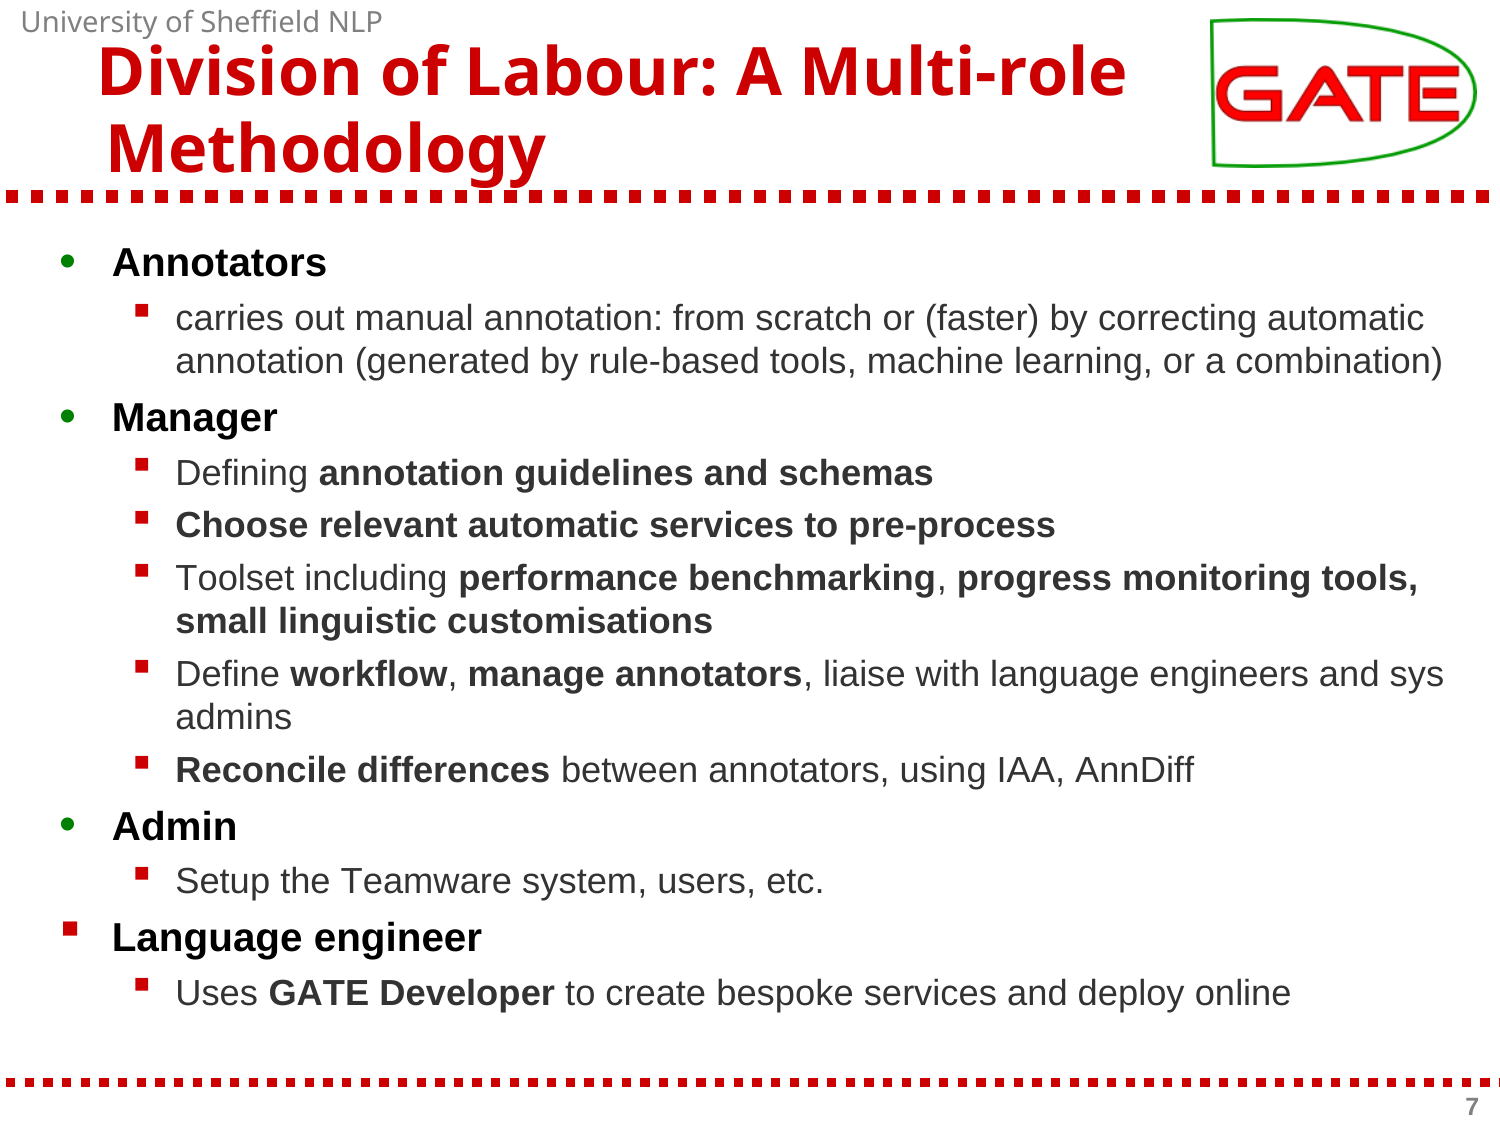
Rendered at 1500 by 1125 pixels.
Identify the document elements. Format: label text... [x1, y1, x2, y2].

title Division of Labour: A Multi-role Methodology [0, 23, 1280, 198]
picture [1210, 18, 1477, 168]
list Annotators carries out manual annotation: from scratch or (faster) by correcting automatic annotation (generated by rule-based tools, machine learning, or a combination) Manager Defining annotation guidelines and schemas Choose relevant automatic services to pre-process Toolset including performance benchmarking, progress monitoring tools, small linguistic customisations Define workflow, manage annotators, liaise with language engineers and sys admins Reconcile differences between annotators, using IAA, AnnDiff Admin Setup the Teamware system, users, etc. Language engineer Uses GATE Developer to create bespoke services and deploy online [59, 236, 1459, 1060]
text_box <number> [1144, 1082, 1495, 1125]
